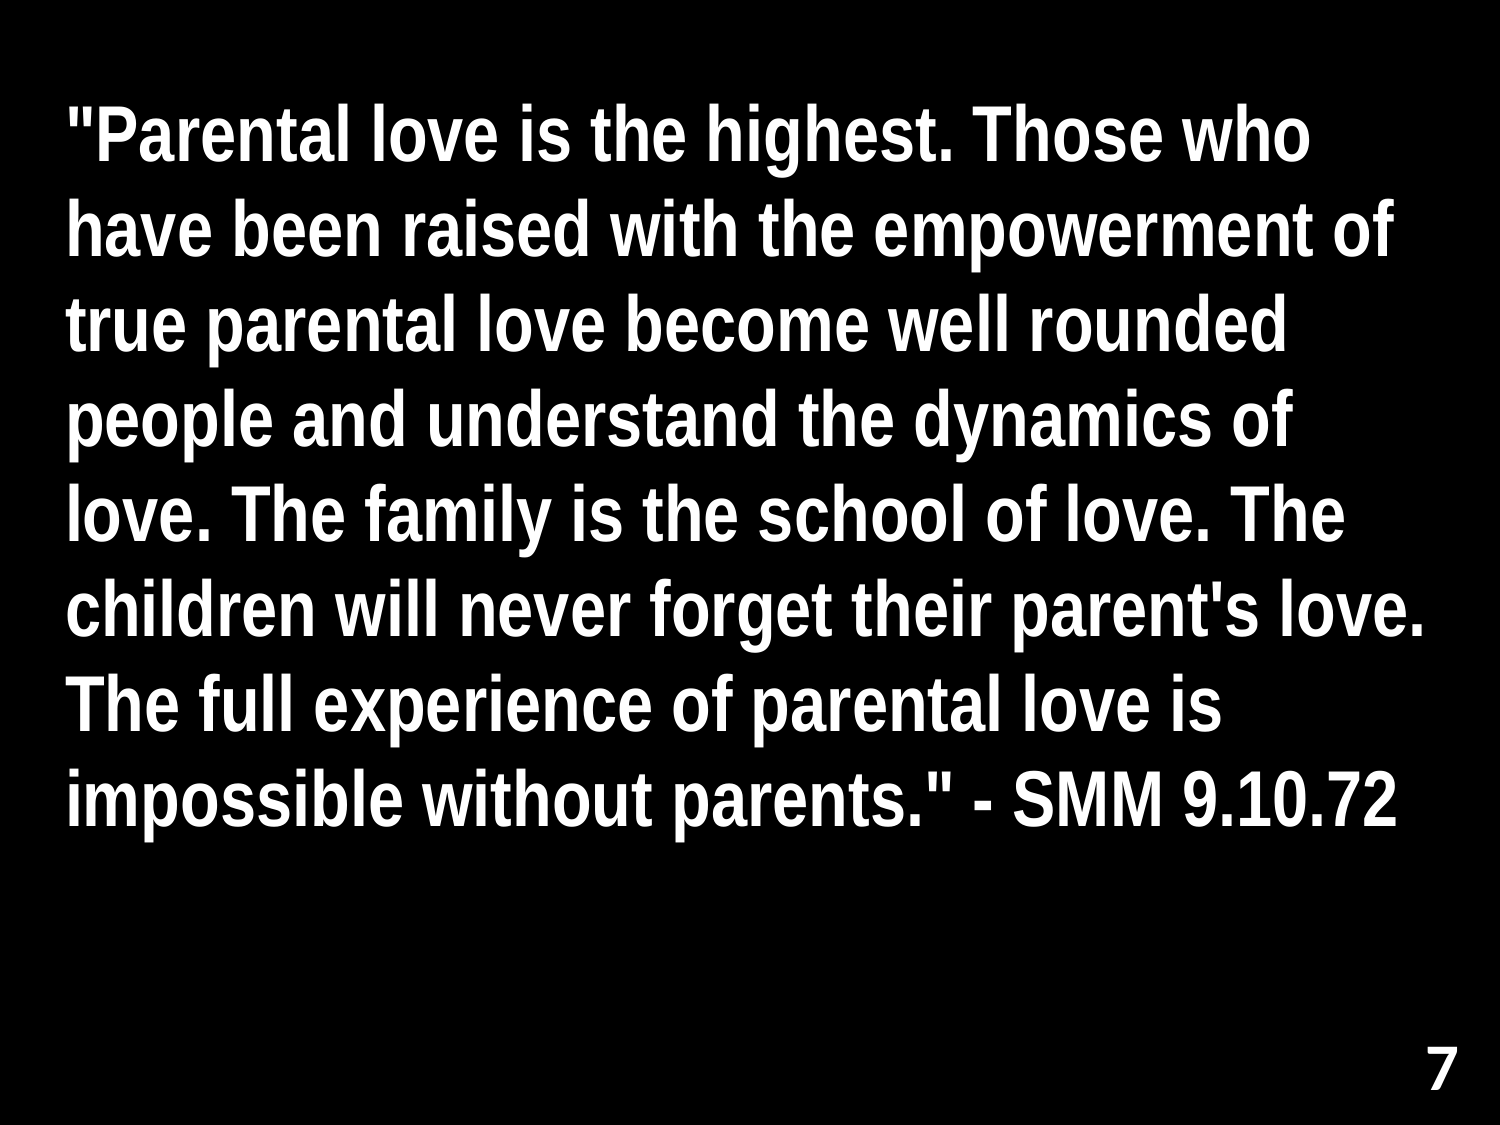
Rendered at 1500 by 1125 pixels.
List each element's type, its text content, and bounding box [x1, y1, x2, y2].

text_box "Parental love is the highest. Those who have been raised with the empowerment of true parental love become well rounded people and understand the dynamics of love. The family is the school of love. The children will never forget their parent's love. The full experience of parental love is impossible without parents." - SMM 9.10.72 [50, 75, 1463, 850]
text_box 7 [1410, 1016, 1476, 1113]
